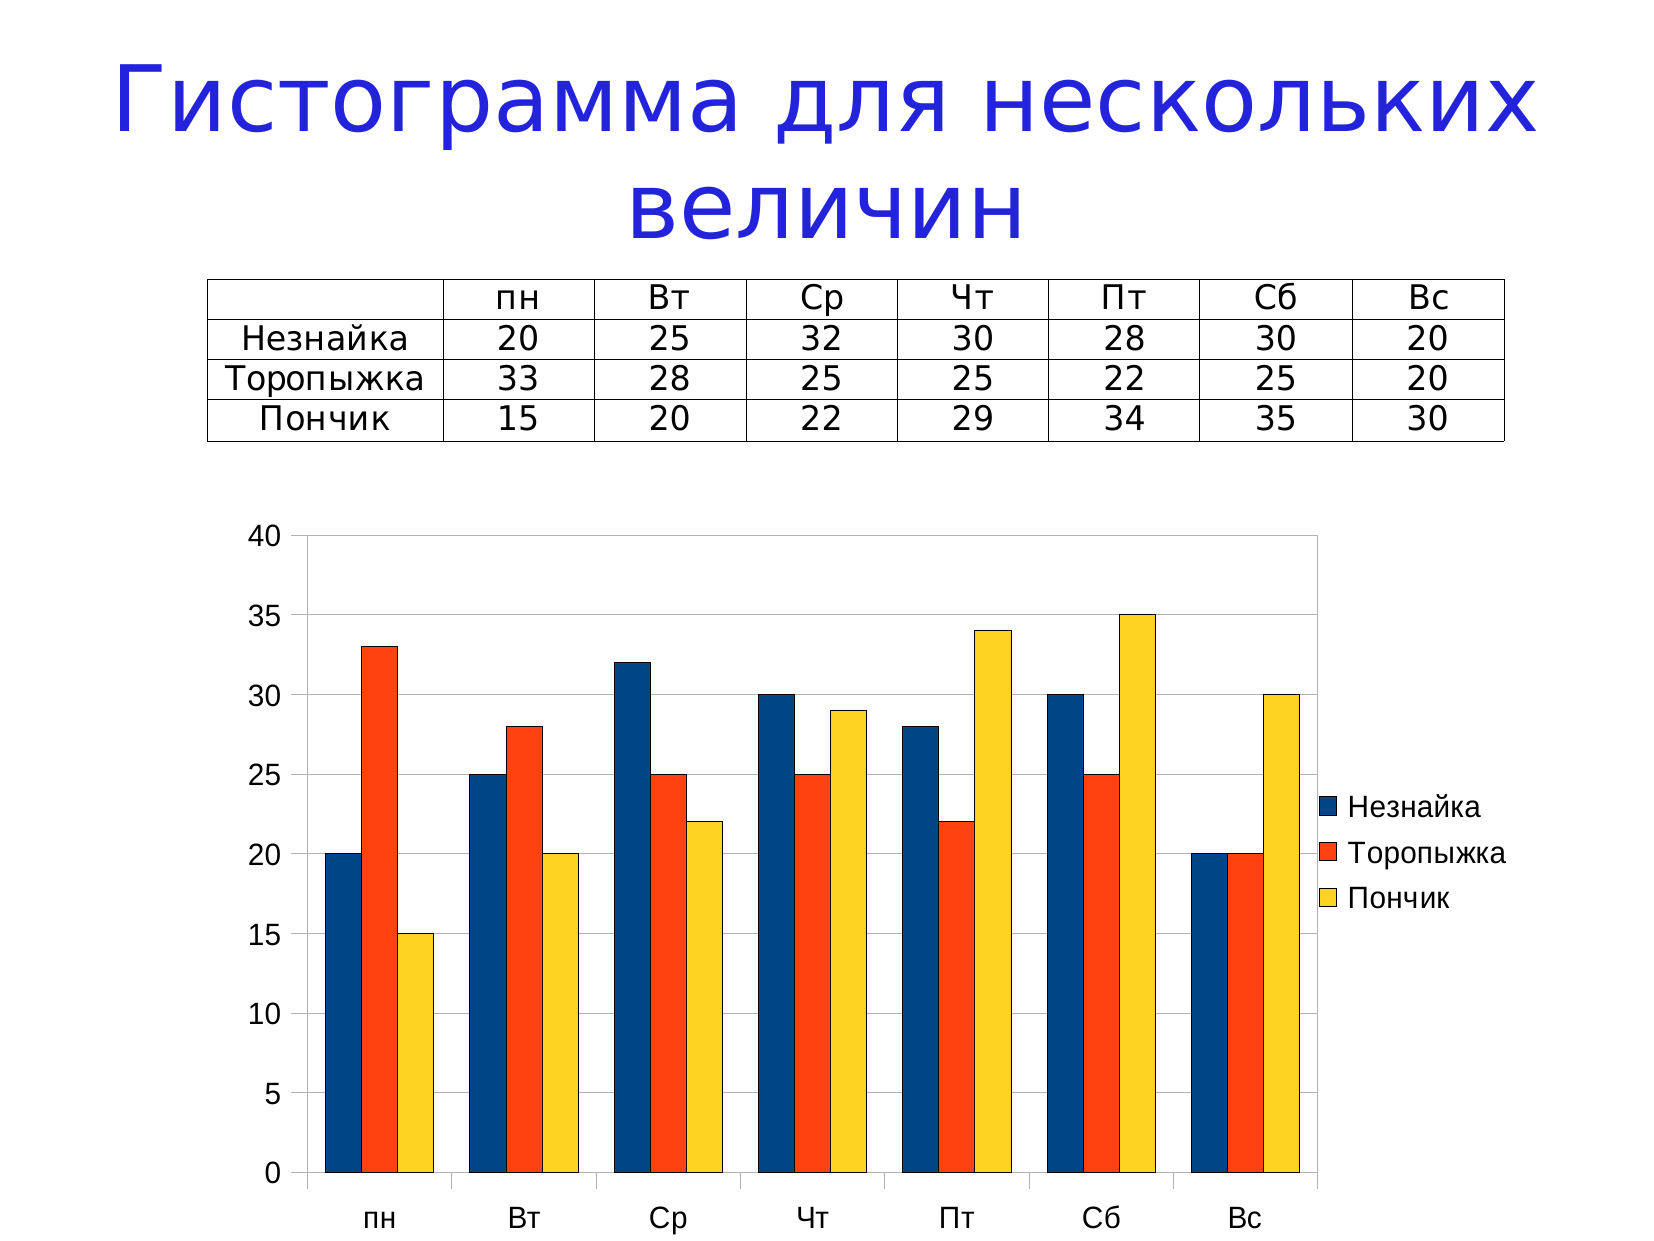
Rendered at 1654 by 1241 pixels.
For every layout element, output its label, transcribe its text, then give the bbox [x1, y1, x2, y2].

chart [206, 472, 1595, 1235]
title Гистограмма для нескольких величин [82, 45, 1571, 261]
chart [206, 279, 1506, 443]
